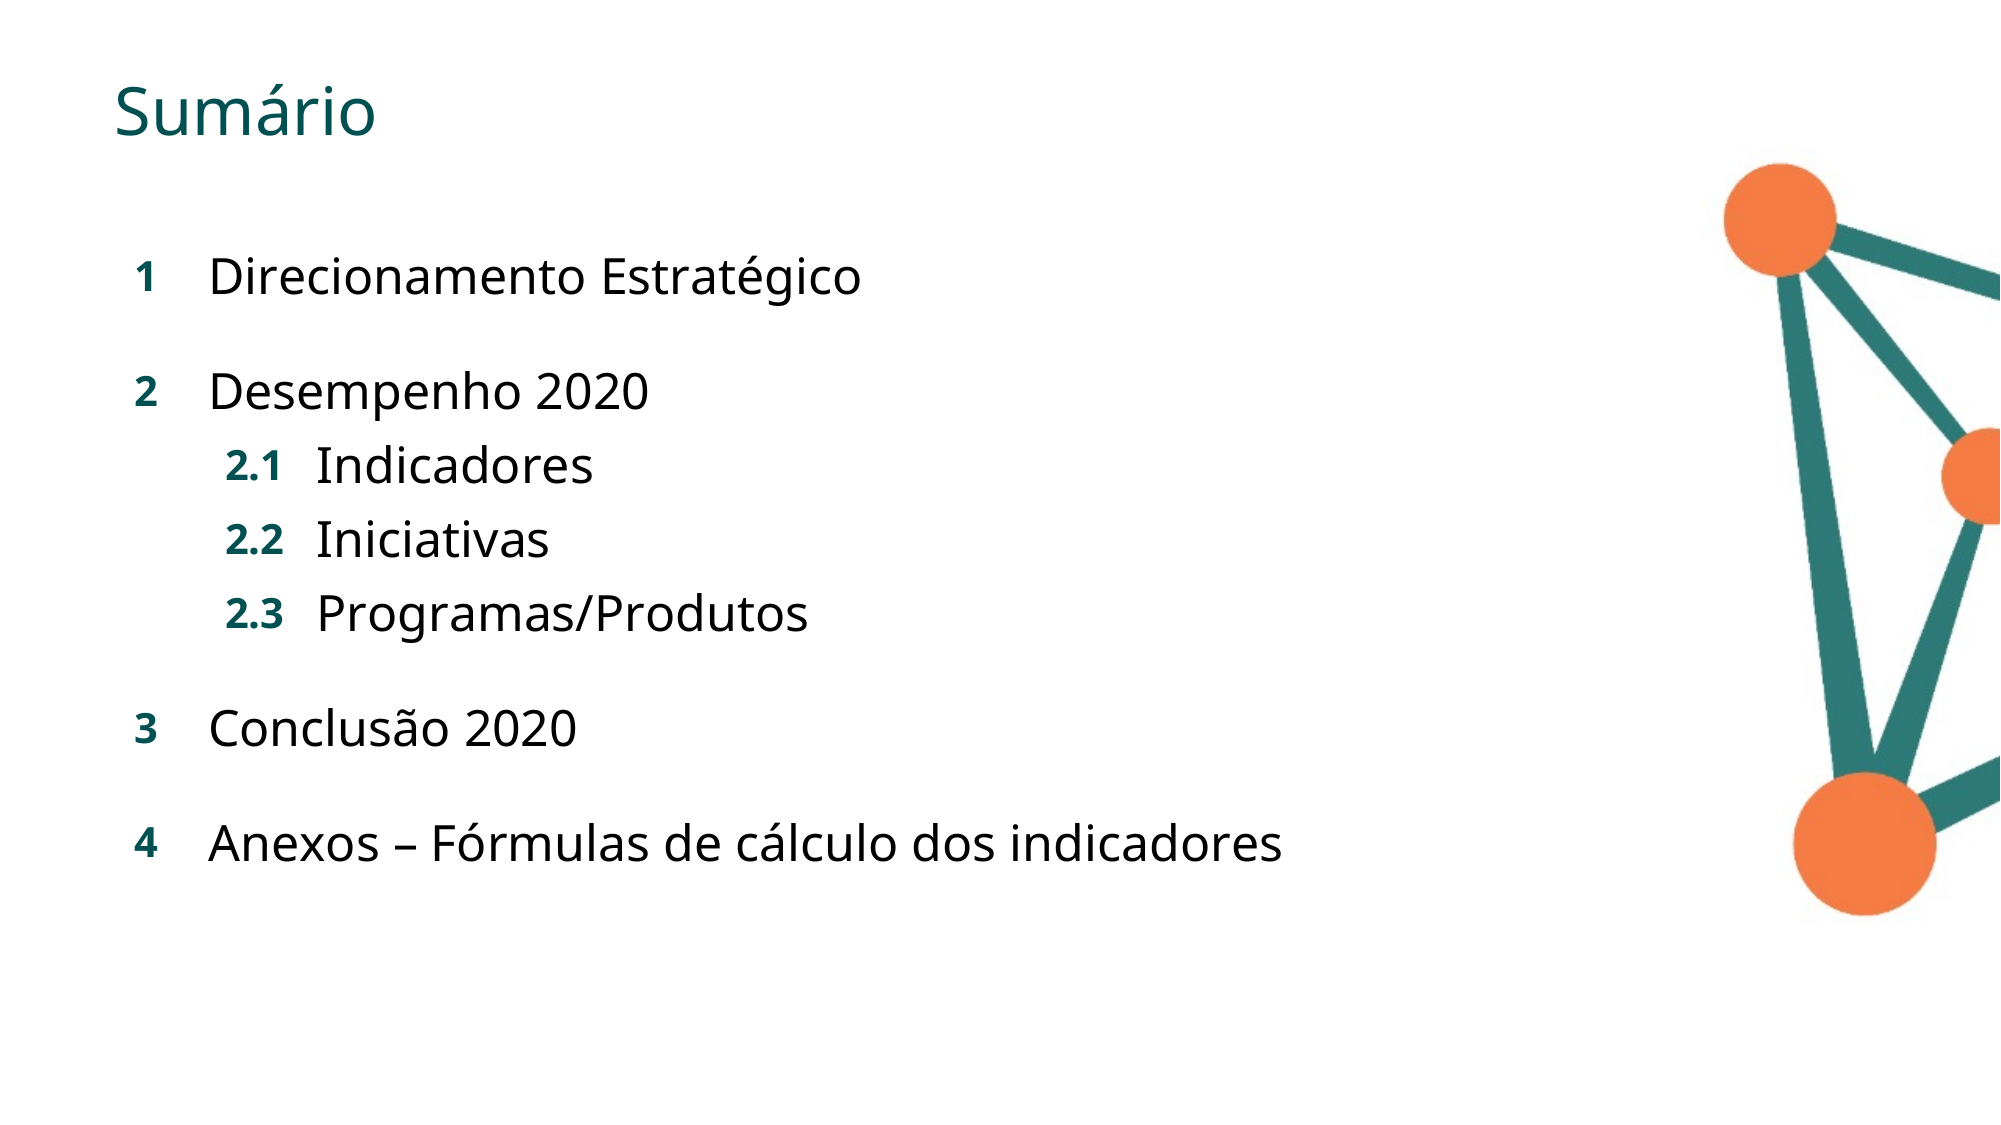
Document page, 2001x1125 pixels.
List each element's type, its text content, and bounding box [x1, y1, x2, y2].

text_box 3 [85, 684, 193, 769]
text_box 2.3 [193, 580, 302, 654]
text_box 2.1 [193, 432, 302, 506]
text_box 4 [85, 799, 193, 883]
text_box Conclusão 2020 [193, 684, 1526, 769]
text_box Desempenho 2020 [193, 347, 1526, 432]
text_box 1 [85, 232, 193, 317]
text_box Direcionamento Estratégico [193, 232, 1526, 317]
text_box Iniciativas [302, 506, 1635, 580]
text_box Indicadores [302, 421, 1635, 506]
text_box 2.2 [193, 506, 302, 580]
text_box Anexos – Fórmulas de cálculo dos indicadores [193, 799, 1526, 883]
text_box Programas/Produtos [302, 580, 1635, 654]
title Sumário [99, 45, 1900, 173]
text_box 2 [85, 347, 193, 432]
